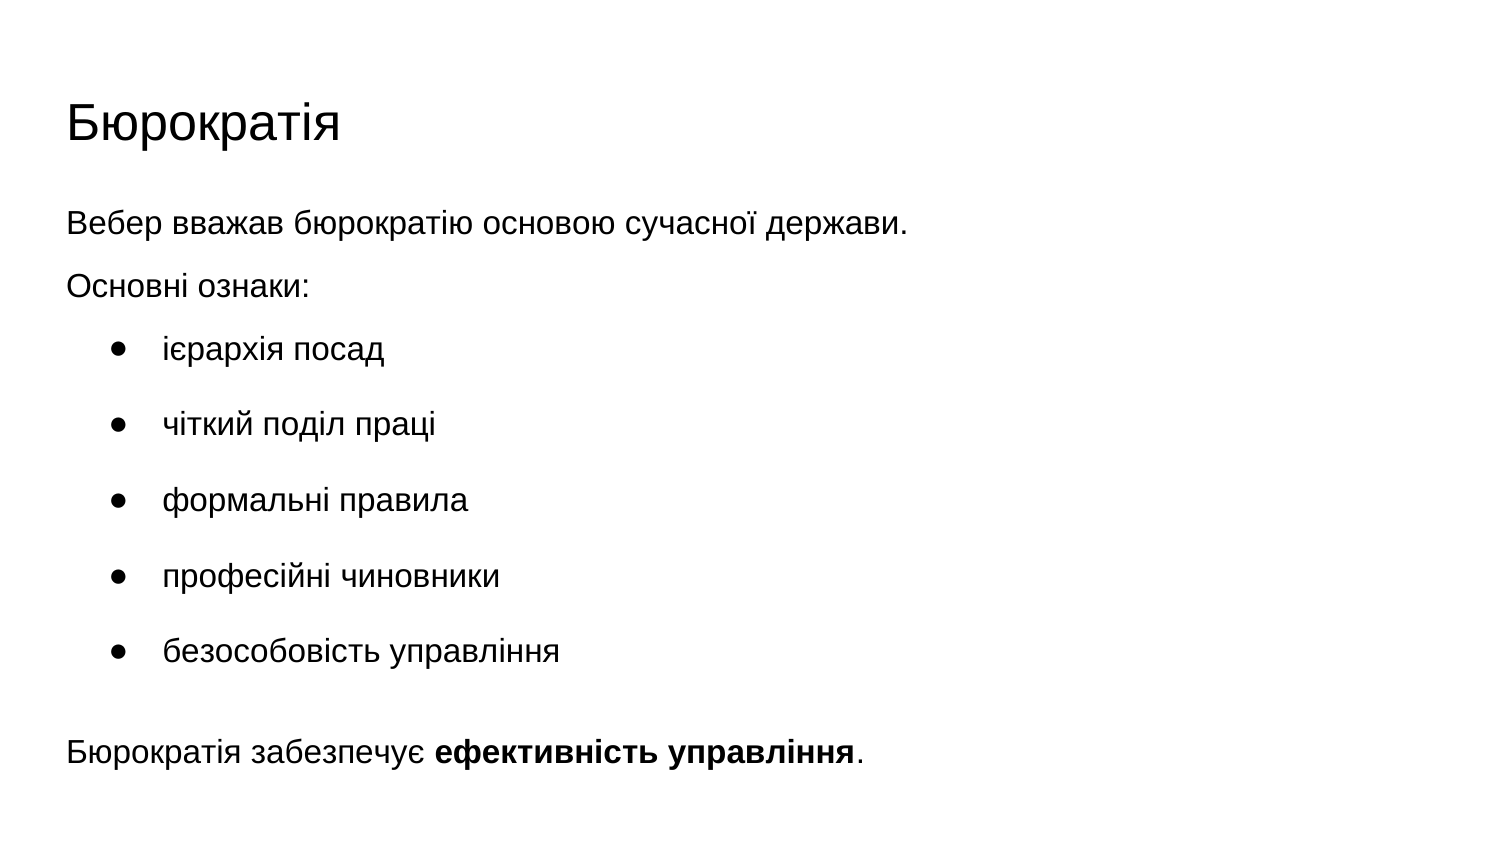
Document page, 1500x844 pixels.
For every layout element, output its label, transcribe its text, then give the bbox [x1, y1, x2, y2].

title Бюрократія [51, 72, 1449, 167]
list Вебер вважав бюрократію основою сучасної держави. Основні ознаки: ієрархія посад чіткий поділ праці формальні правила професійні чиновники безособовість управління Бюрократія забезпечує ефективність управління. [51, 189, 1449, 818]
